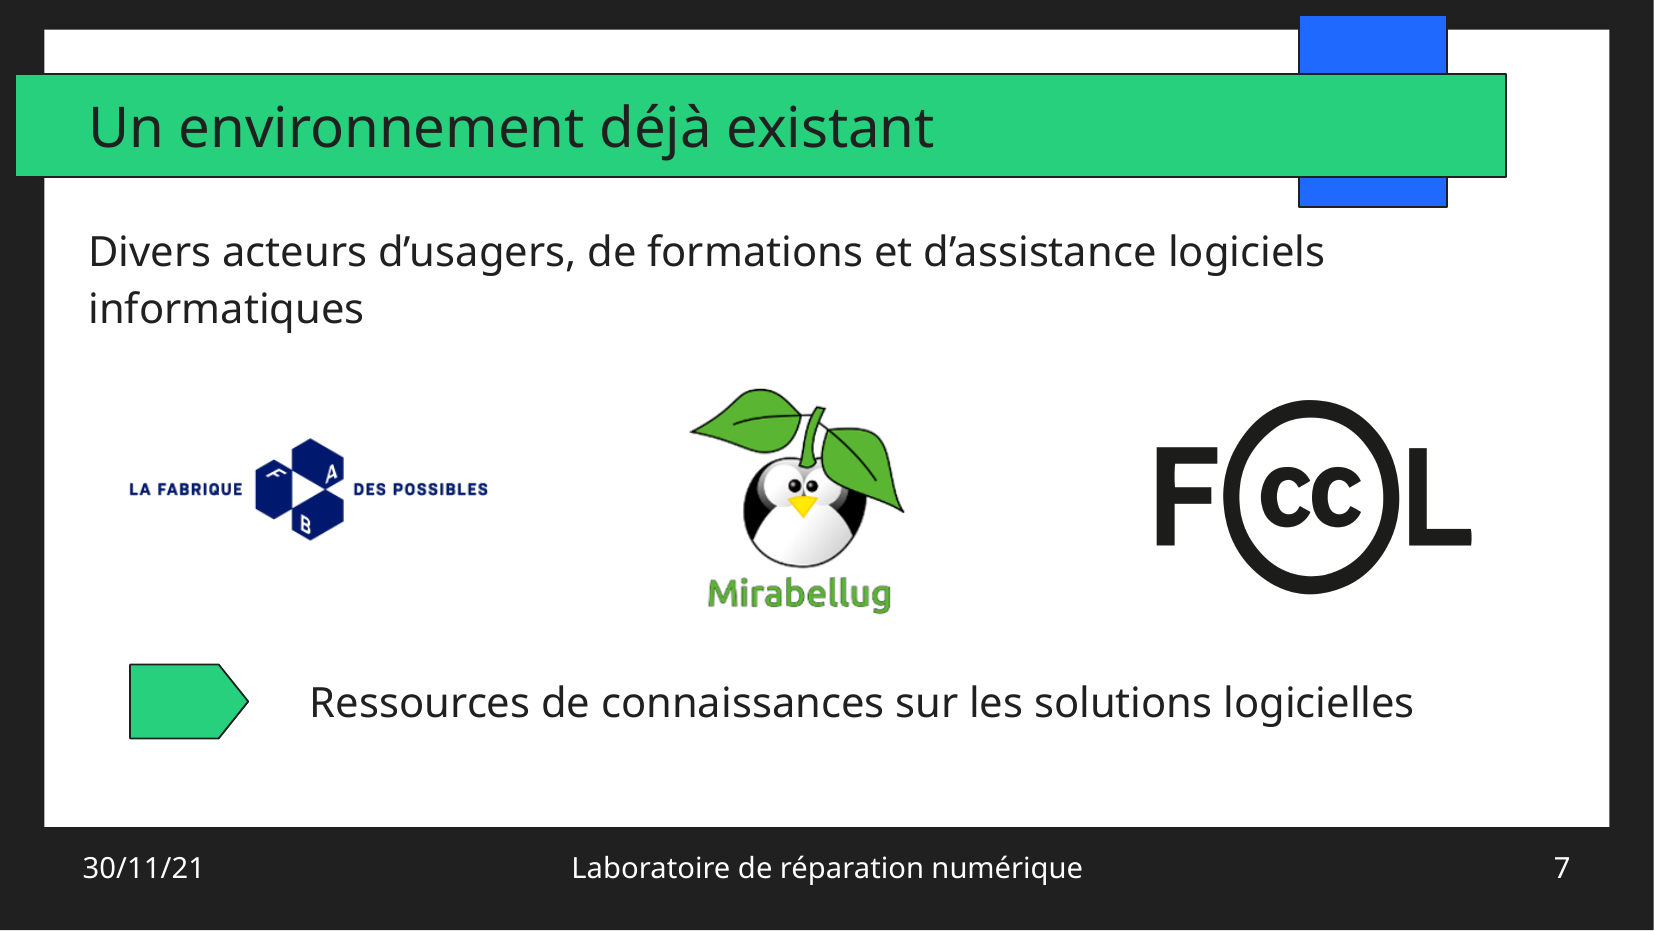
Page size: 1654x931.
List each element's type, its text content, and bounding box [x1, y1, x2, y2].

title Un environnement déjà existant [88, 73, 1506, 178]
picture [679, 383, 915, 619]
picture [1092, 362, 1536, 632]
text_box [130, 664, 249, 739]
picture [118, 435, 498, 544]
list Divers acteurs d’usagers, de formations et d’assistance logiciels informatiques Ressources de connaissances sur les solutions logicielles [88, 221, 1565, 813]
